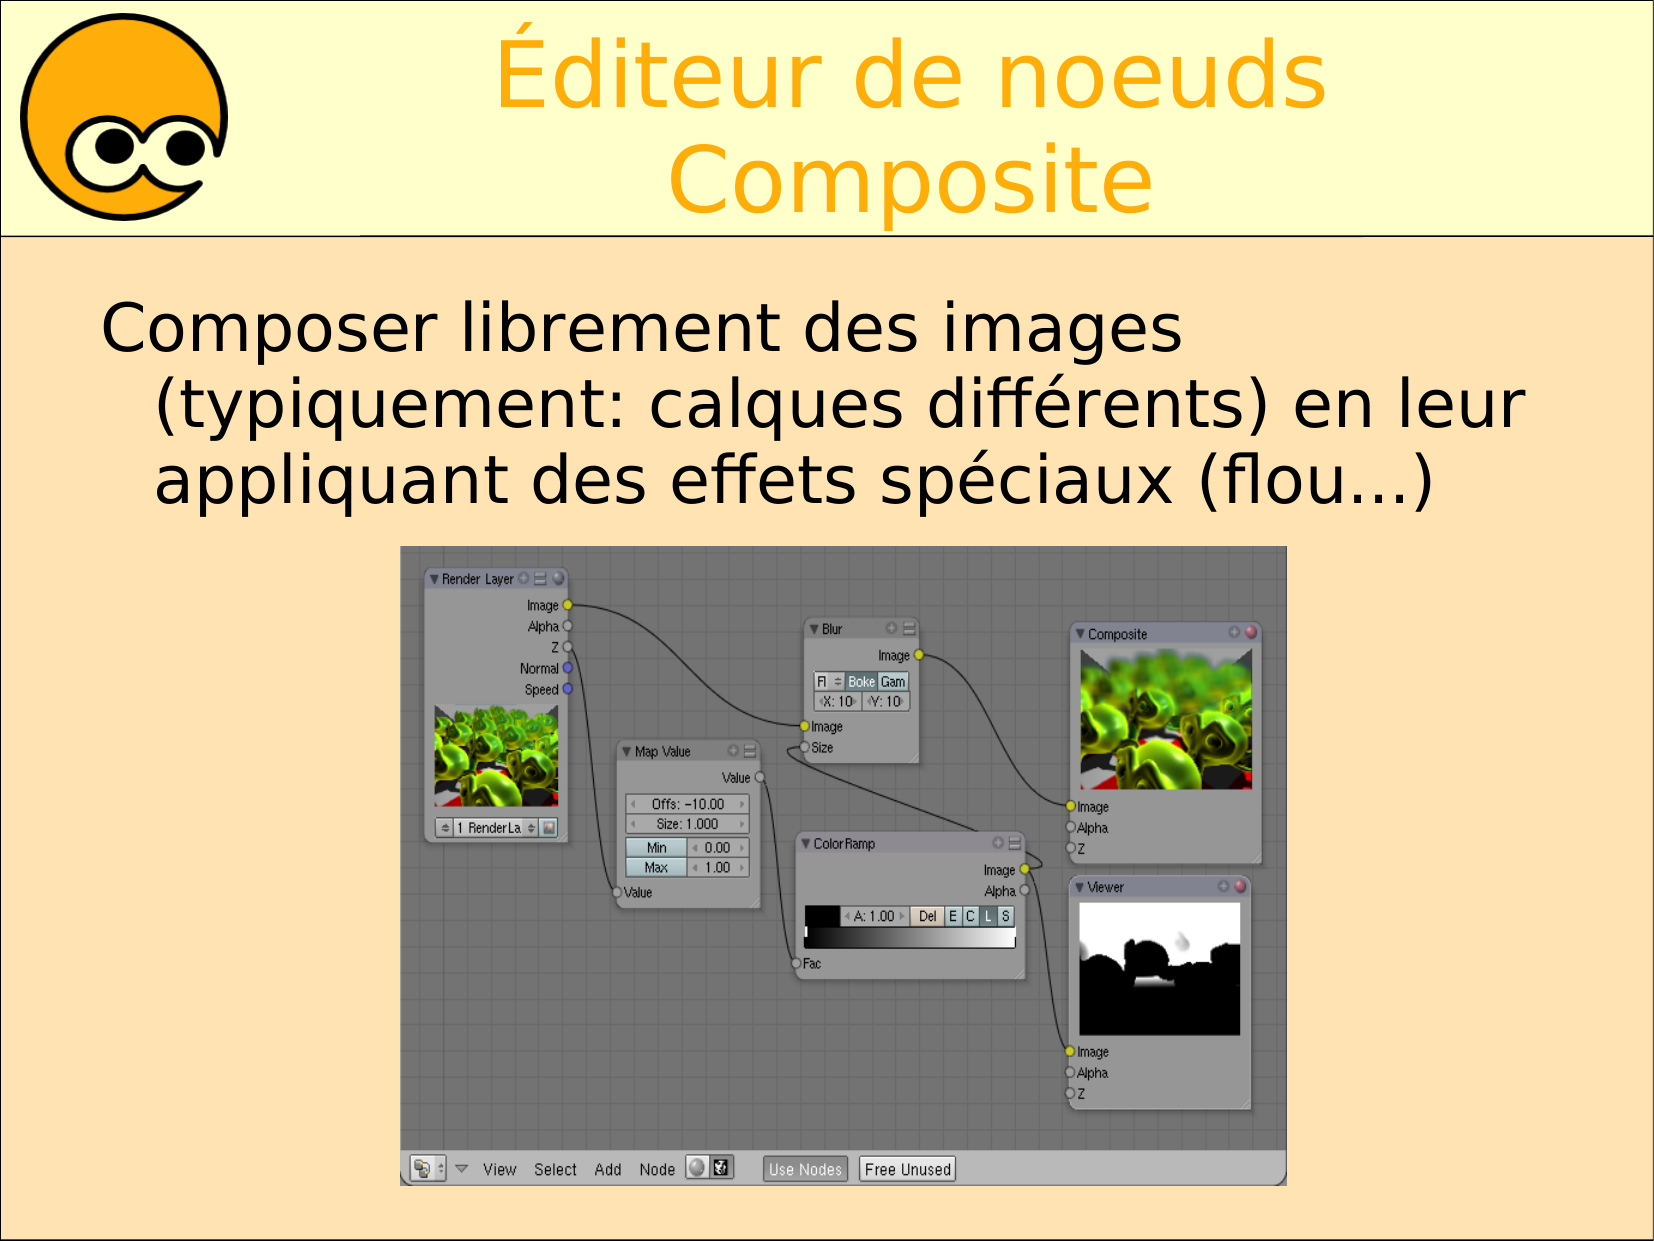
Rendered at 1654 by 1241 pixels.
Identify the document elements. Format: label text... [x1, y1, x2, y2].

picture [20, 13, 228, 221]
title Éditeur de noeuds Composite [252, 20, 1571, 236]
list Composer librement des images (typiquement: calques différents) en leur appliquant des effets spéciaux (flou...) [82, 290, 1571, 1109]
picture [400, 546, 1287, 1186]
